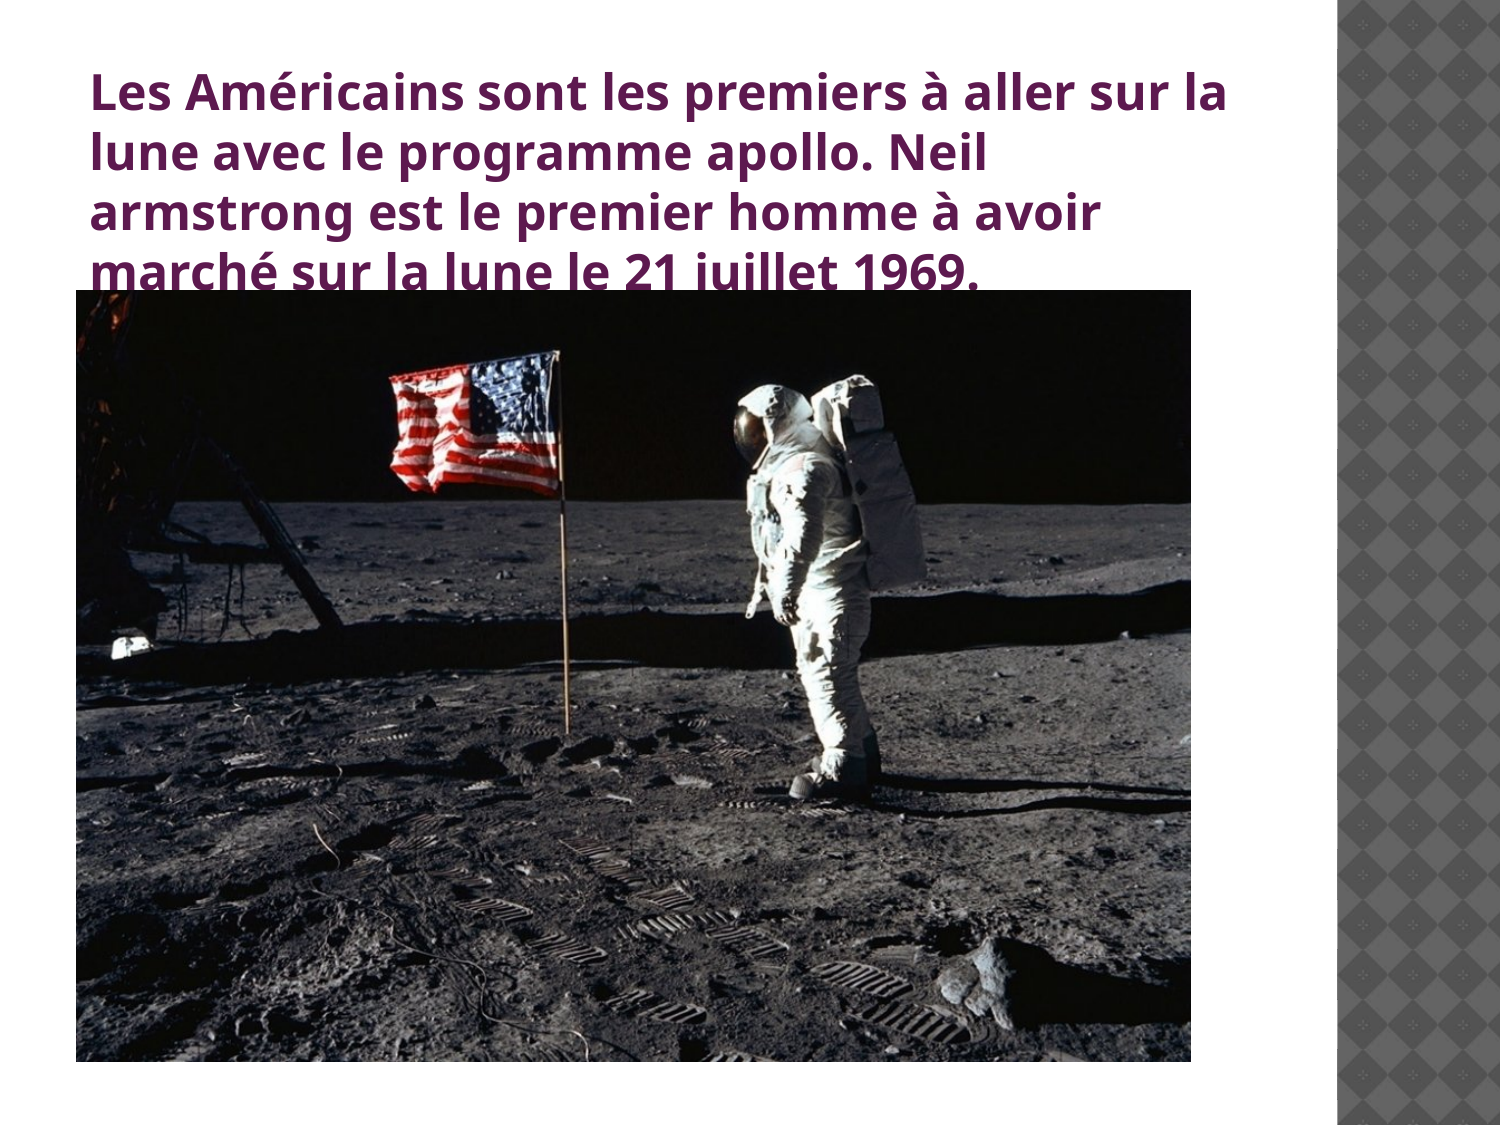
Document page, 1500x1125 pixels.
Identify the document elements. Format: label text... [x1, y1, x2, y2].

picture [76, 290, 1191, 1062]
picture [1337, 0, 1500, 1125]
title Les Américains sont les premiers à aller sur la lune avec le programme apollo. Neil armstrong est le premier homme à avoir marché sur la lune le 21 juillet 1969. [75, 52, 1263, 279]
